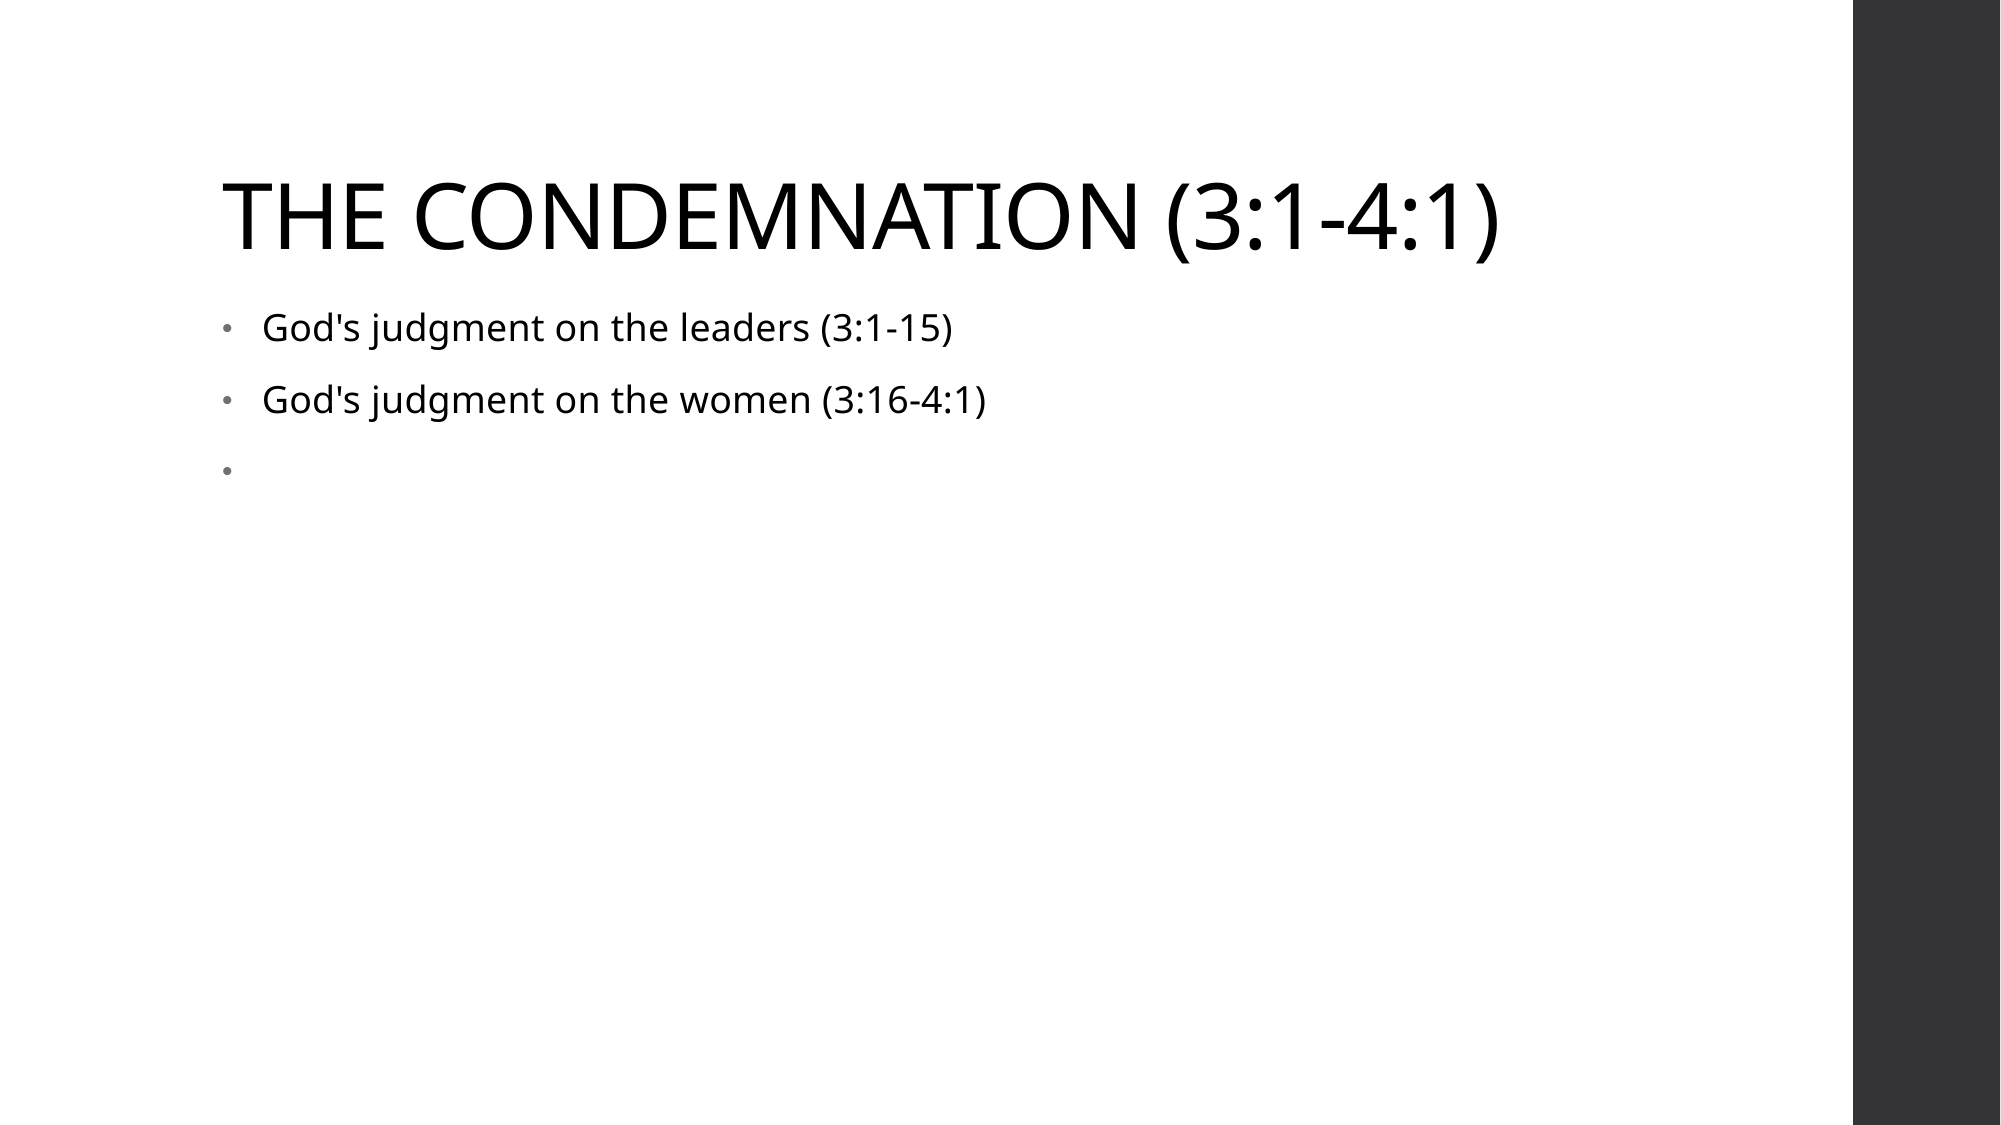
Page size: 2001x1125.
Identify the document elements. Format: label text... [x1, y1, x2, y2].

title THE CONDEMNATION (3:1-4:1) [206, 60, 1797, 278]
list God's judgment on the leaders (3:1-15) God's judgment on the women (3:16-4:1) [206, 299, 1617, 1014]
